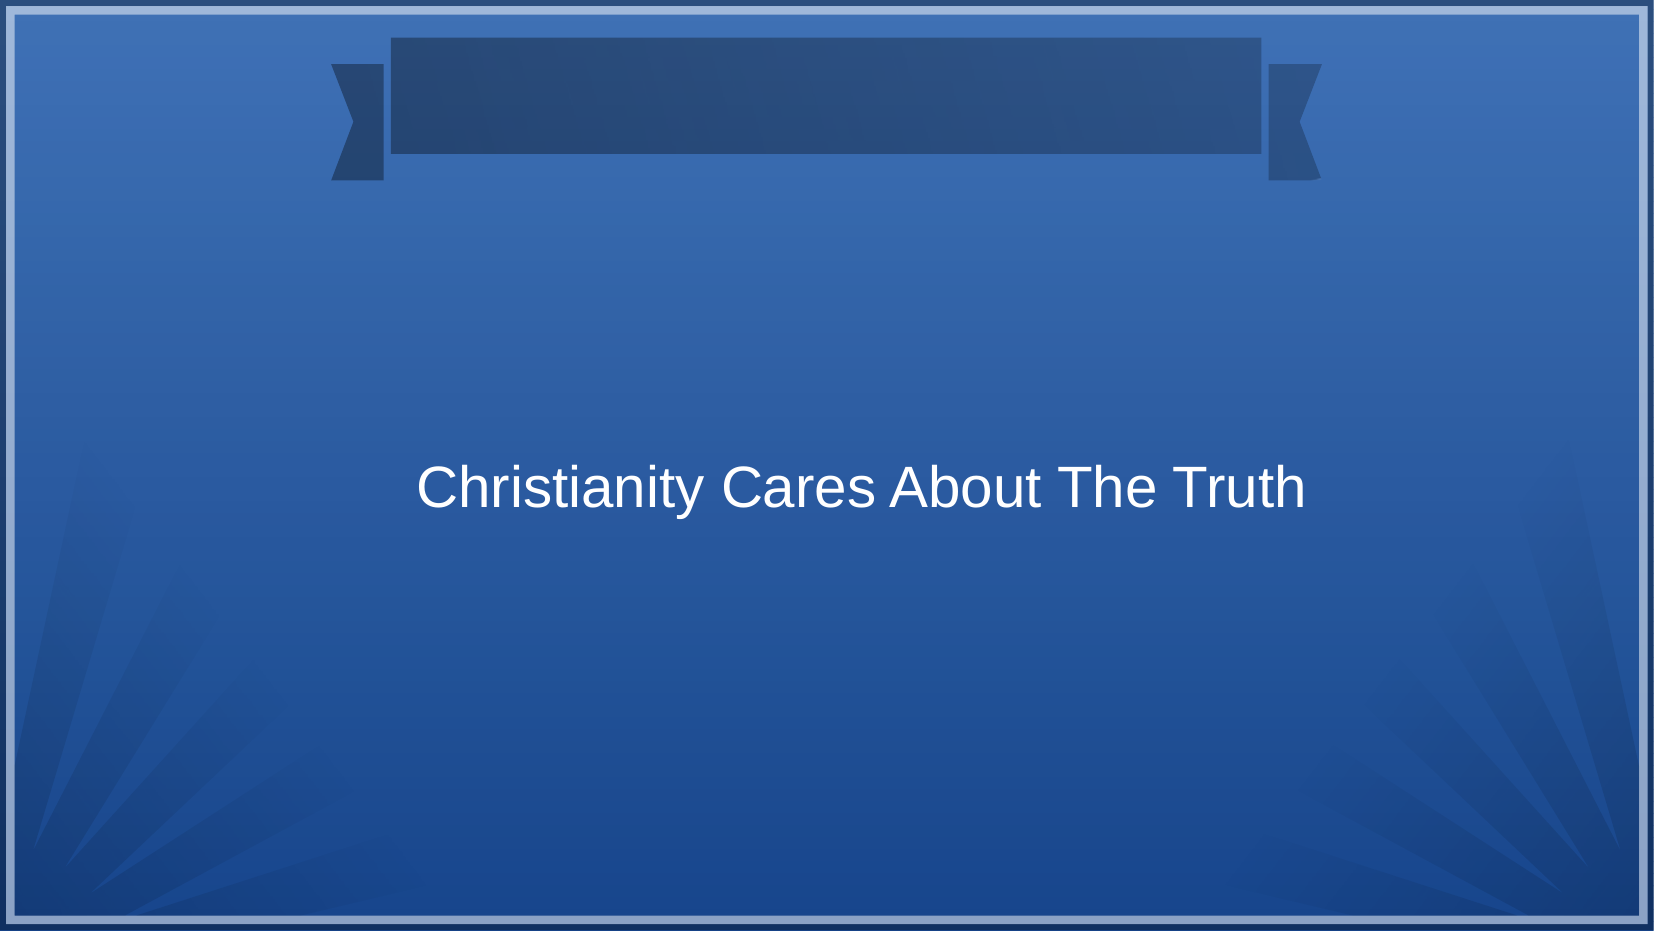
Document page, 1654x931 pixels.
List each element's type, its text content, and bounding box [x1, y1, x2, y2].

list Christianity Cares About The Truth [82, 217, 1571, 758]
